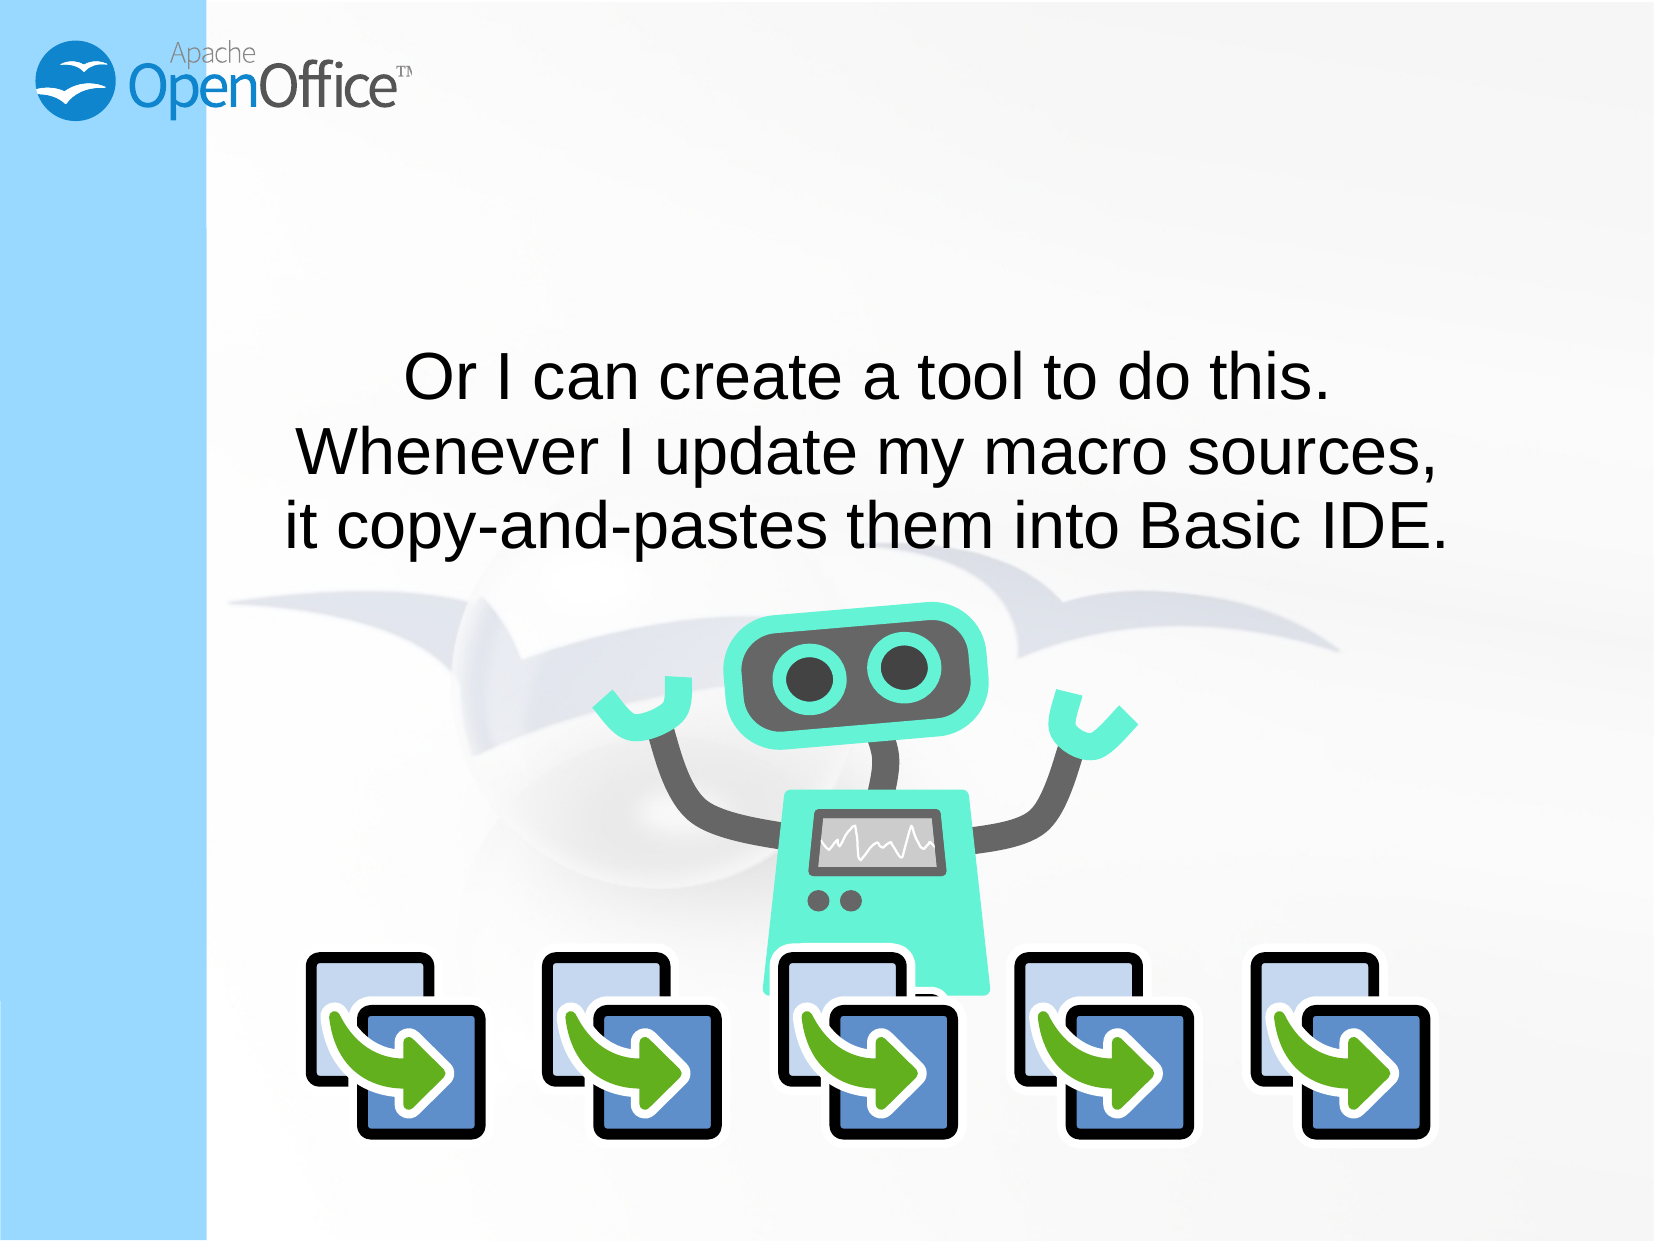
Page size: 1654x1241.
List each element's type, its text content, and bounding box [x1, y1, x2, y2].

picture [376, 79, 391, 88]
picture [289, 939, 502, 1153]
picture [525, 939, 739, 1153]
picture [761, 939, 975, 1153]
picture [1234, 939, 1447, 1153]
subtitle Or I can create a tool to do this. Whenever I update my macro sources, it copy-and-pastes them into Basic IDE. [165, 108, 1571, 1168]
picture [207, 79, 222, 88]
picture [998, 939, 1211, 1153]
picture [207, 2, 1654, 1241]
picture [266, 68, 291, 102]
